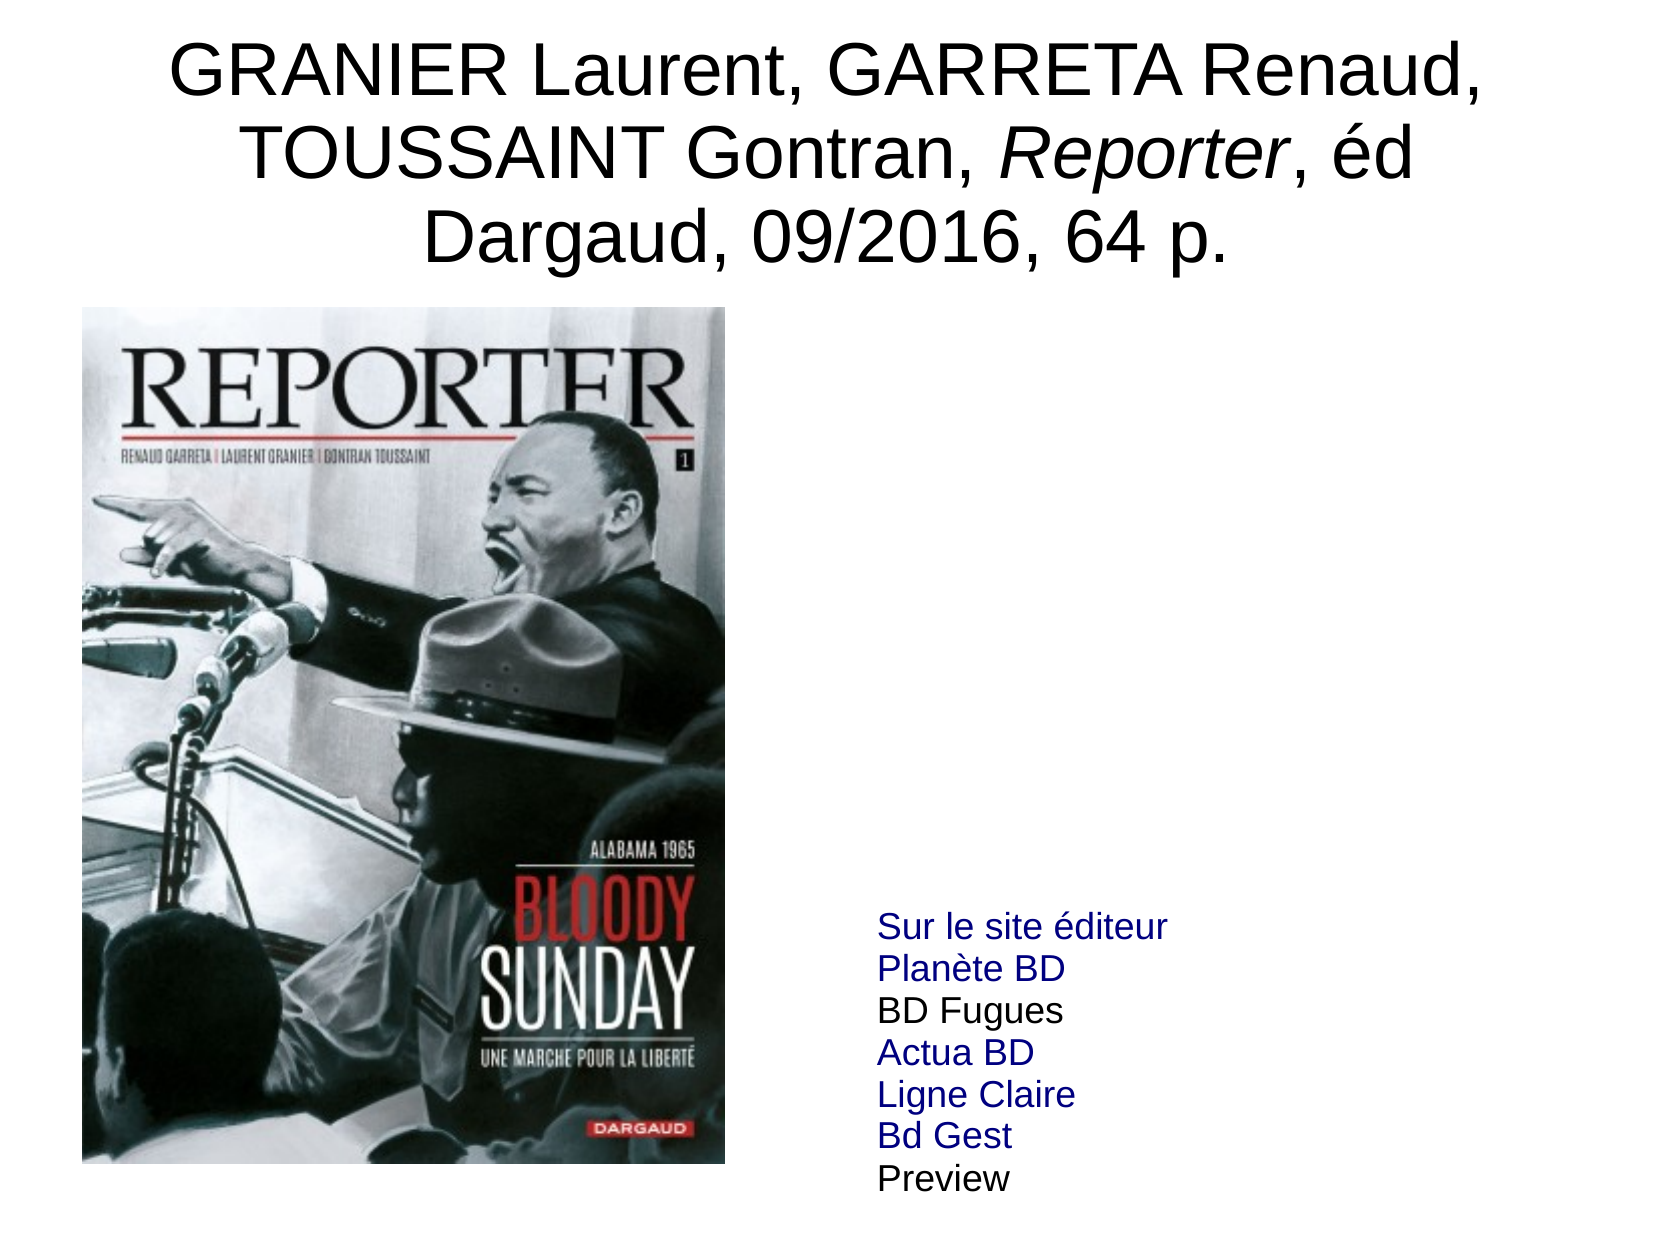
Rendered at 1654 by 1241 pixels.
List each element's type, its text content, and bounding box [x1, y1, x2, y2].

title GRANIER Laurent, GARRETA Renaud, TOUSSAINT Gontran, Reporter, éd Dargaud, 09/2016, 64 p. [82, 26, 1571, 279]
picture [82, 307, 725, 1164]
text_box Sur le site éditeur Planète BD BD Fugues Actua BD Ligne Claire Bd Gest Preview [862, 897, 1642, 1207]
